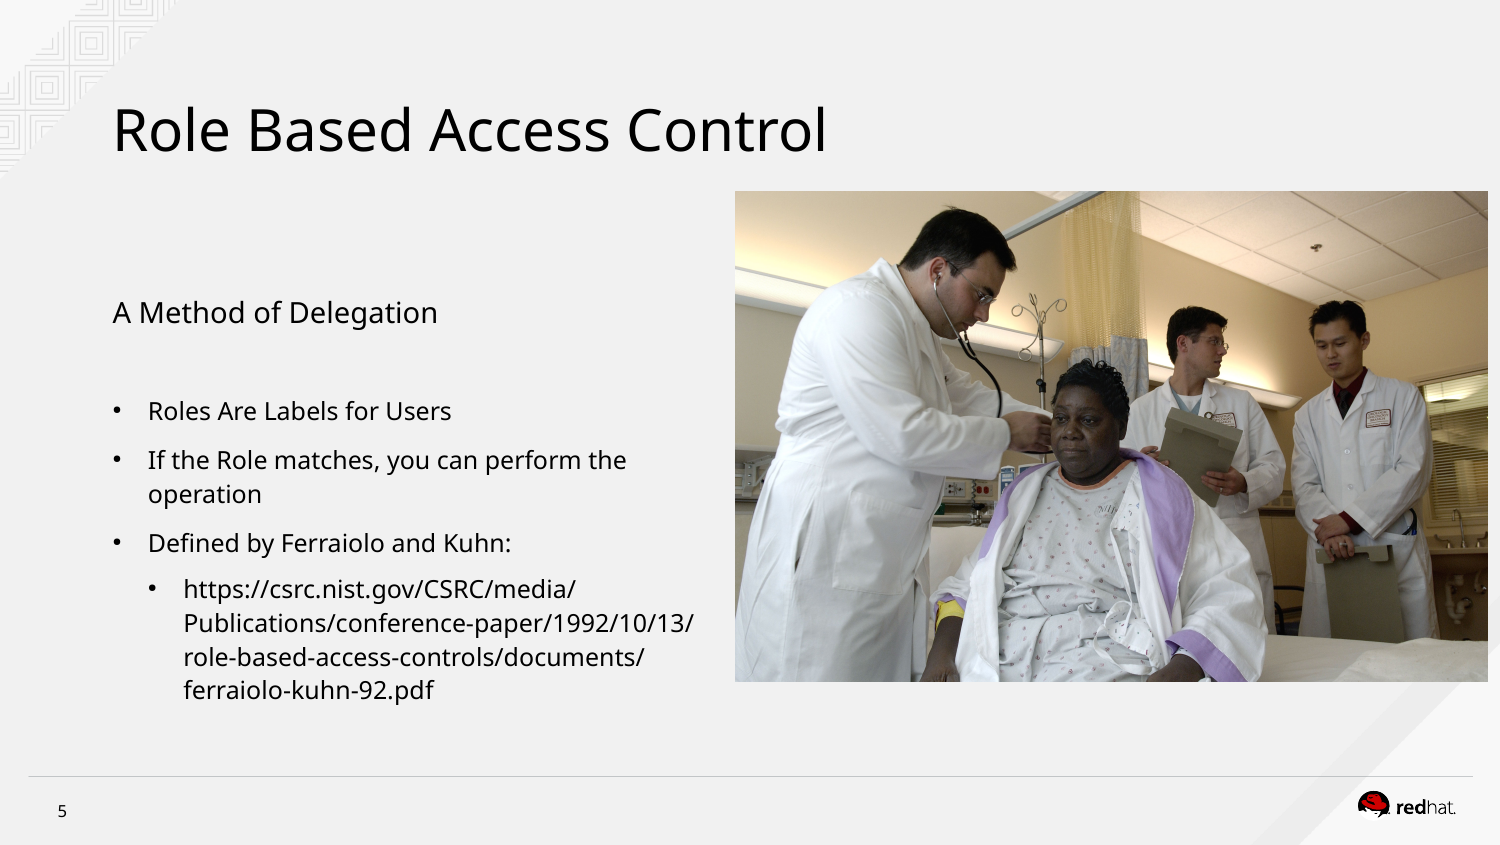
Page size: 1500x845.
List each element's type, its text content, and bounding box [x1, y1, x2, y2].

text_box A Method of Delegation [112, 292, 735, 368]
picture [0, 0, 1500, 845]
text_box Roles Are Labels for Users If the Role matches, you can perform the operation Defined by Ferraiolo and Kuhn: https://csrc.nist.gov/CSRC/media/Publications/conference-paper/1992/10/13/role-based-access-controls/documents/ferraiolo-kuhn-92.pdf [112, 394, 735, 670]
title Role Based Access Control [112, 0, 1388, 169]
